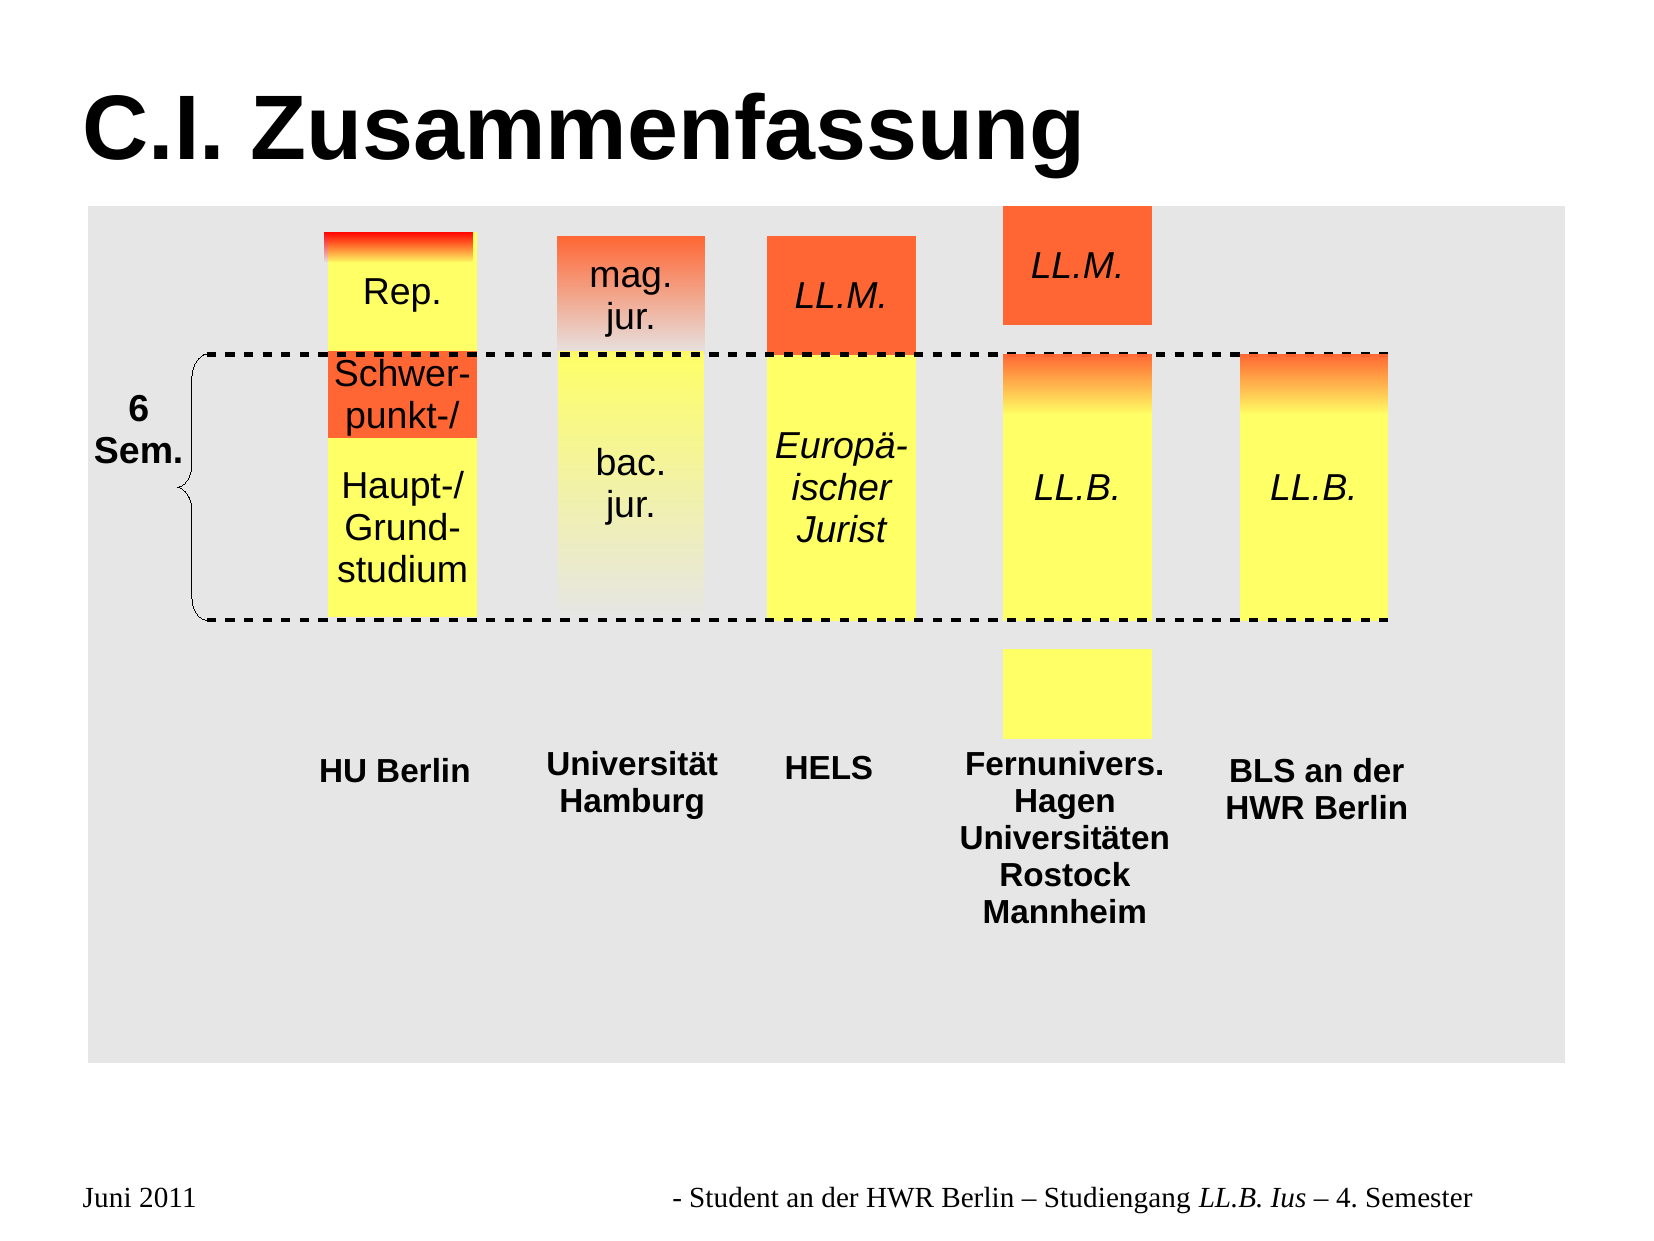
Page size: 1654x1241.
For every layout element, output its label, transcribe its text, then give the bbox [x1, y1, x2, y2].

text_box Europä- ischer Jurist [767, 355, 916, 621]
text_box Fernunivers. Hagen Universitäten Rostock Mannheim [944, 738, 1186, 939]
text_box Universität Hamburg [531, 738, 734, 828]
text_box HU Berlin [304, 745, 486, 798]
text_box Haupt-/ Grund- studium [328, 438, 477, 617]
title C.I. Zusammenfassung [82, 49, 1571, 207]
text_box LL.B. [1003, 414, 1152, 621]
text_box Rep. [328, 232, 477, 351]
text_box LL.M. [1003, 206, 1152, 325]
text_box HELS [769, 742, 889, 795]
text_box [88, 206, 1565, 1063]
text_box mag. jur. [557, 236, 705, 355]
text_box 6 Sem. [79, 379, 229, 479]
text_box LL.B. [1240, 414, 1388, 621]
text_box LL.M. [767, 236, 916, 355]
text_box bac. jur. [557, 355, 705, 617]
text_box BLS an der HWR Berlin [1210, 745, 1424, 835]
text_box Schwer- punkt-/ [328, 351, 477, 438]
